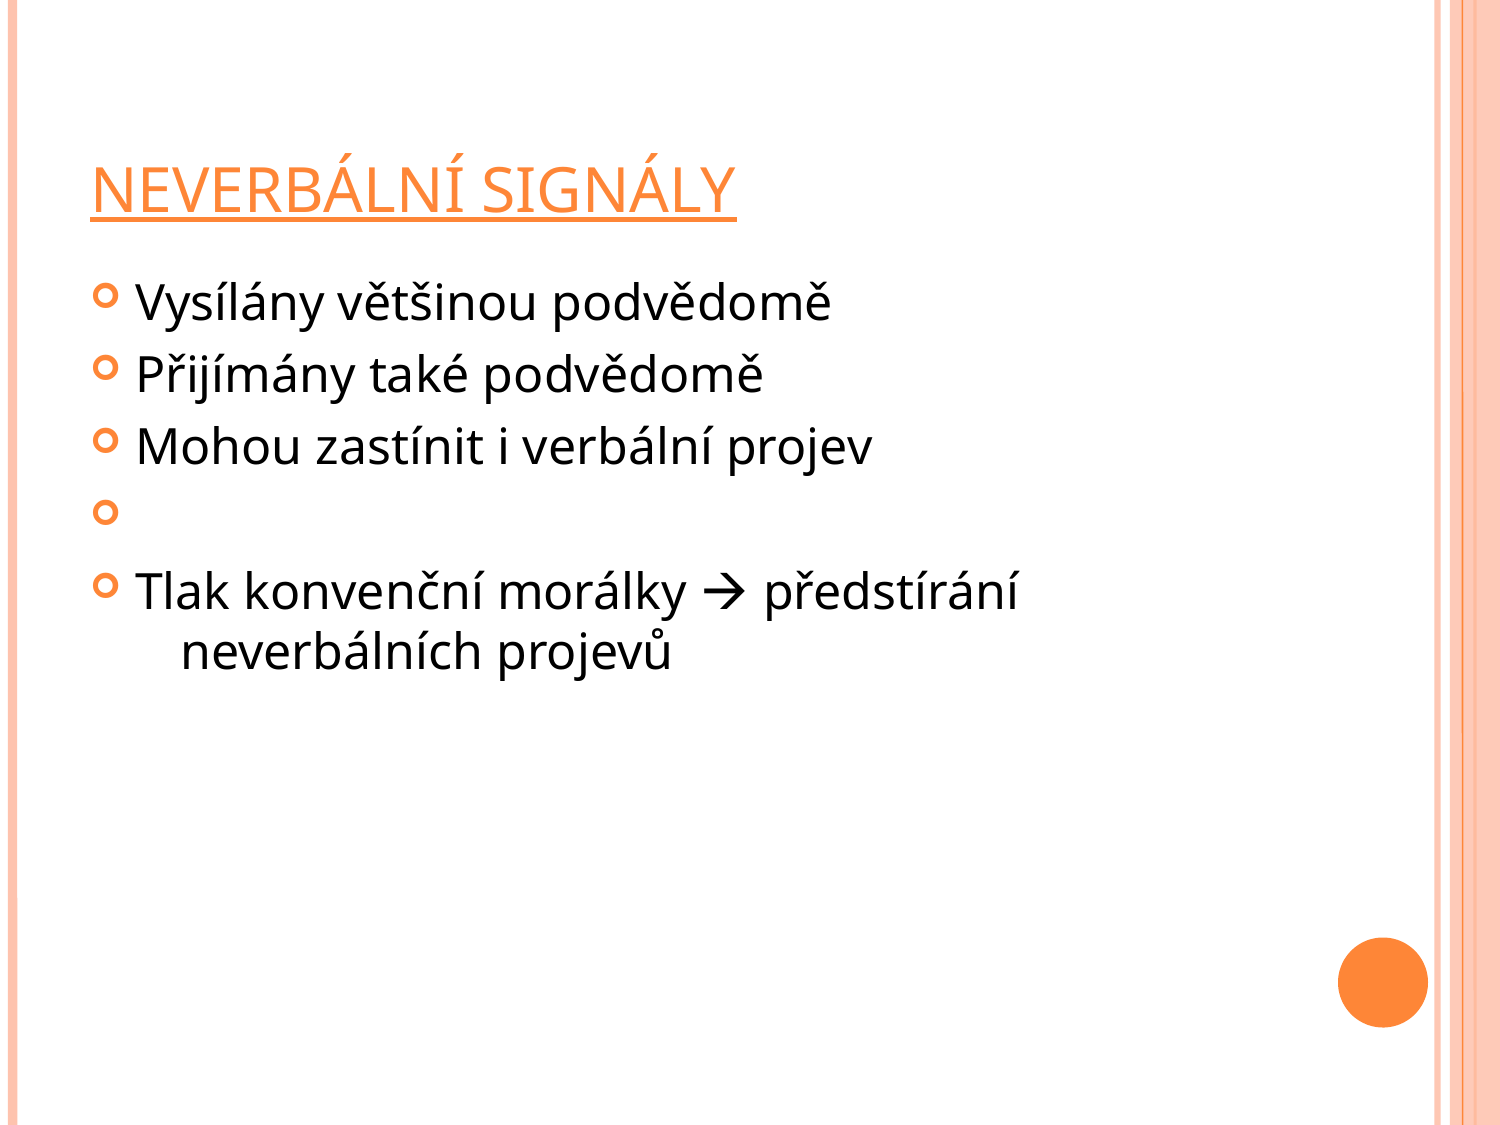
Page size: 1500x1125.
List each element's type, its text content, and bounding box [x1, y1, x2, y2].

list Vysílány většinou podvědomě Přijímány také podvědomě Mohou zastínit i verbální projev Tlak konvenční morálky  předstírání neverbálních projevů [75, 262, 1300, 1062]
title Neverbální signály [75, 45, 1300, 233]
